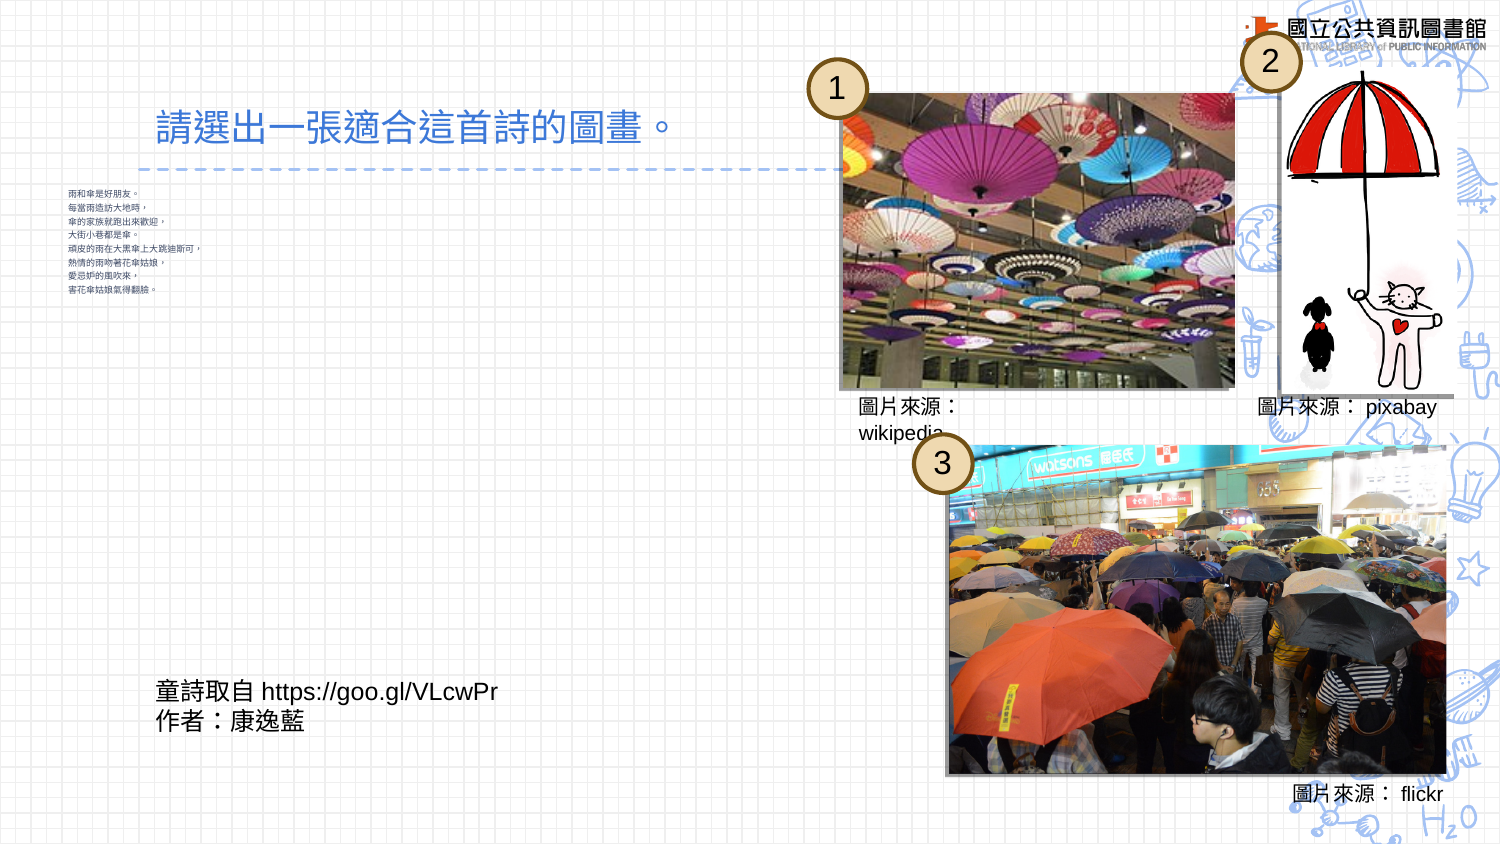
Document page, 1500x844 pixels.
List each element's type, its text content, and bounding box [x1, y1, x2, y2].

title 請選出一張適合這首詩的圖畫。 [140, 82, 704, 165]
text_box [914, 448, 918, 479]
picture [1281, 67, 1458, 394]
text_box [808, 74, 812, 103]
text_box 2 [1246, 32, 1317, 88]
text_box 圖片來源：wikipedia [843, 386, 1067, 428]
text_box 1 [812, 58, 884, 115]
text_box 3 [918, 433, 989, 490]
list 雨和傘是好朋友。 每當雨造訪大地時， 傘的家族就跑出來歡迎， 大街小巷都是傘。 頑皮的雨在大黑傘上大跳迪斯可， 熱情的雨吻著花傘姑娘， 愛忌妒的風吹來， 害花傘姑娘氣得翻臉。 [53, 173, 839, 315]
text_box [1242, 47, 1246, 77]
text_box 童詩取自https://goo.gl/VLcwPr 作者：康逸藍 [140, 667, 739, 774]
picture [949, 445, 1447, 774]
text_box 圖片來源：flickr [1277, 773, 1500, 814]
text_box [1257, 88, 1286, 92]
picture [843, 93, 1235, 388]
text_box 圖片來源：pixabay [1242, 386, 1500, 427]
